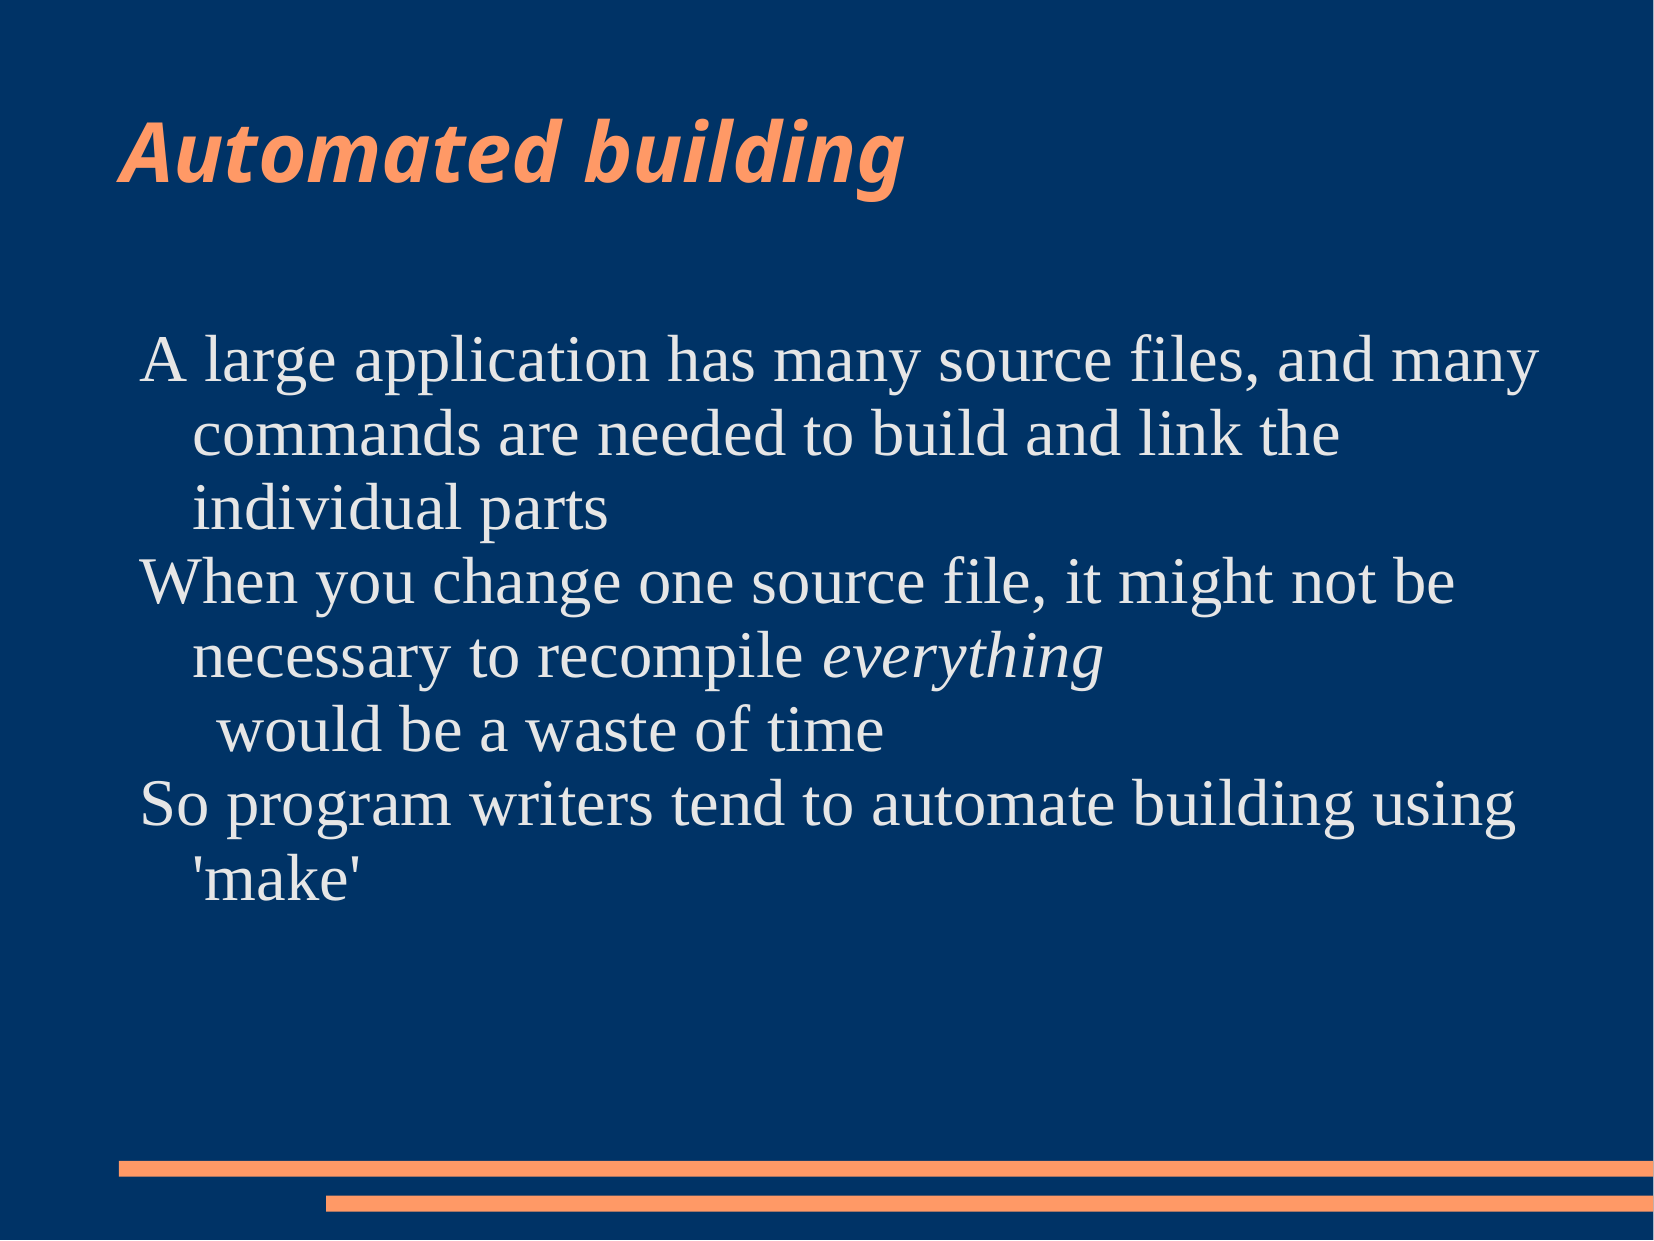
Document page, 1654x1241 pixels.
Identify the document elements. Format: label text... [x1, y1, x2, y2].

list A large application has many source files, and many commands are needed to build and link the individual parts When you change one source file, it might not be necessary to recompile everything would be a waste of time So program writers tend to automate building using 'make' [121, 322, 1561, 1132]
title Automated building [121, 46, 1534, 254]
